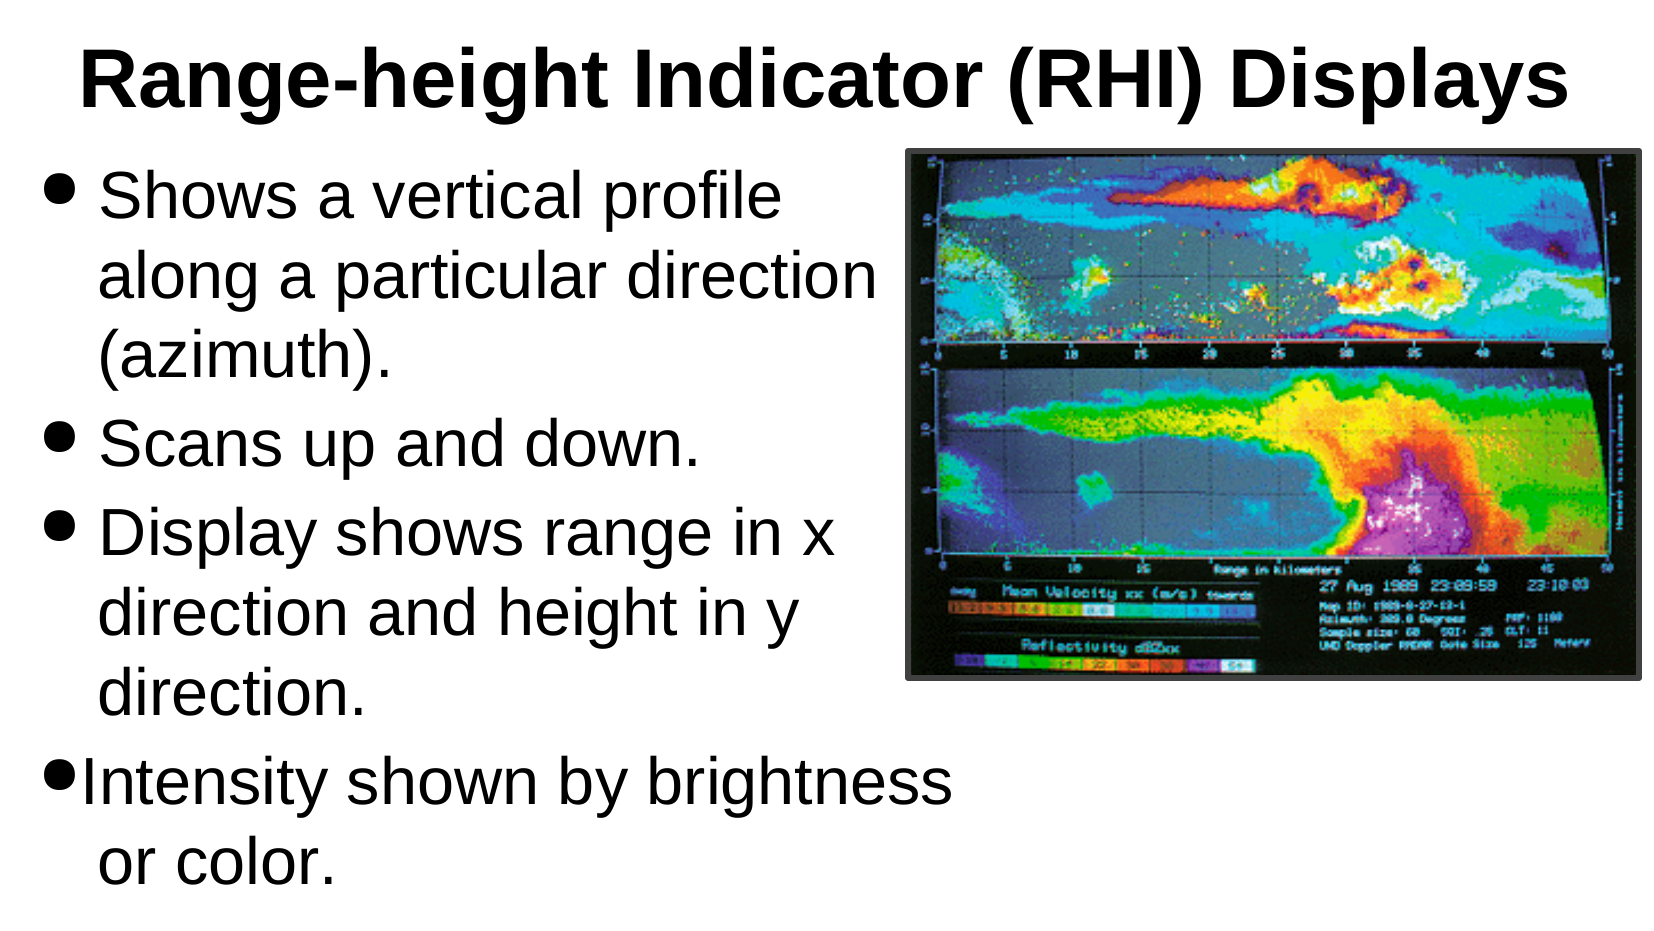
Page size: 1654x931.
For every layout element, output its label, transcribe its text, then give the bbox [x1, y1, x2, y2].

picture [910, 153, 1637, 676]
title Range-height Indicator (RHI) Displays [0, 23, 1654, 125]
text_box Shows a vertical profile along a particular direction (azimuth). Scans up and down. Display shows range in x direction and height in y direction. Intensity shown by brightness or color. [23, 144, 976, 906]
